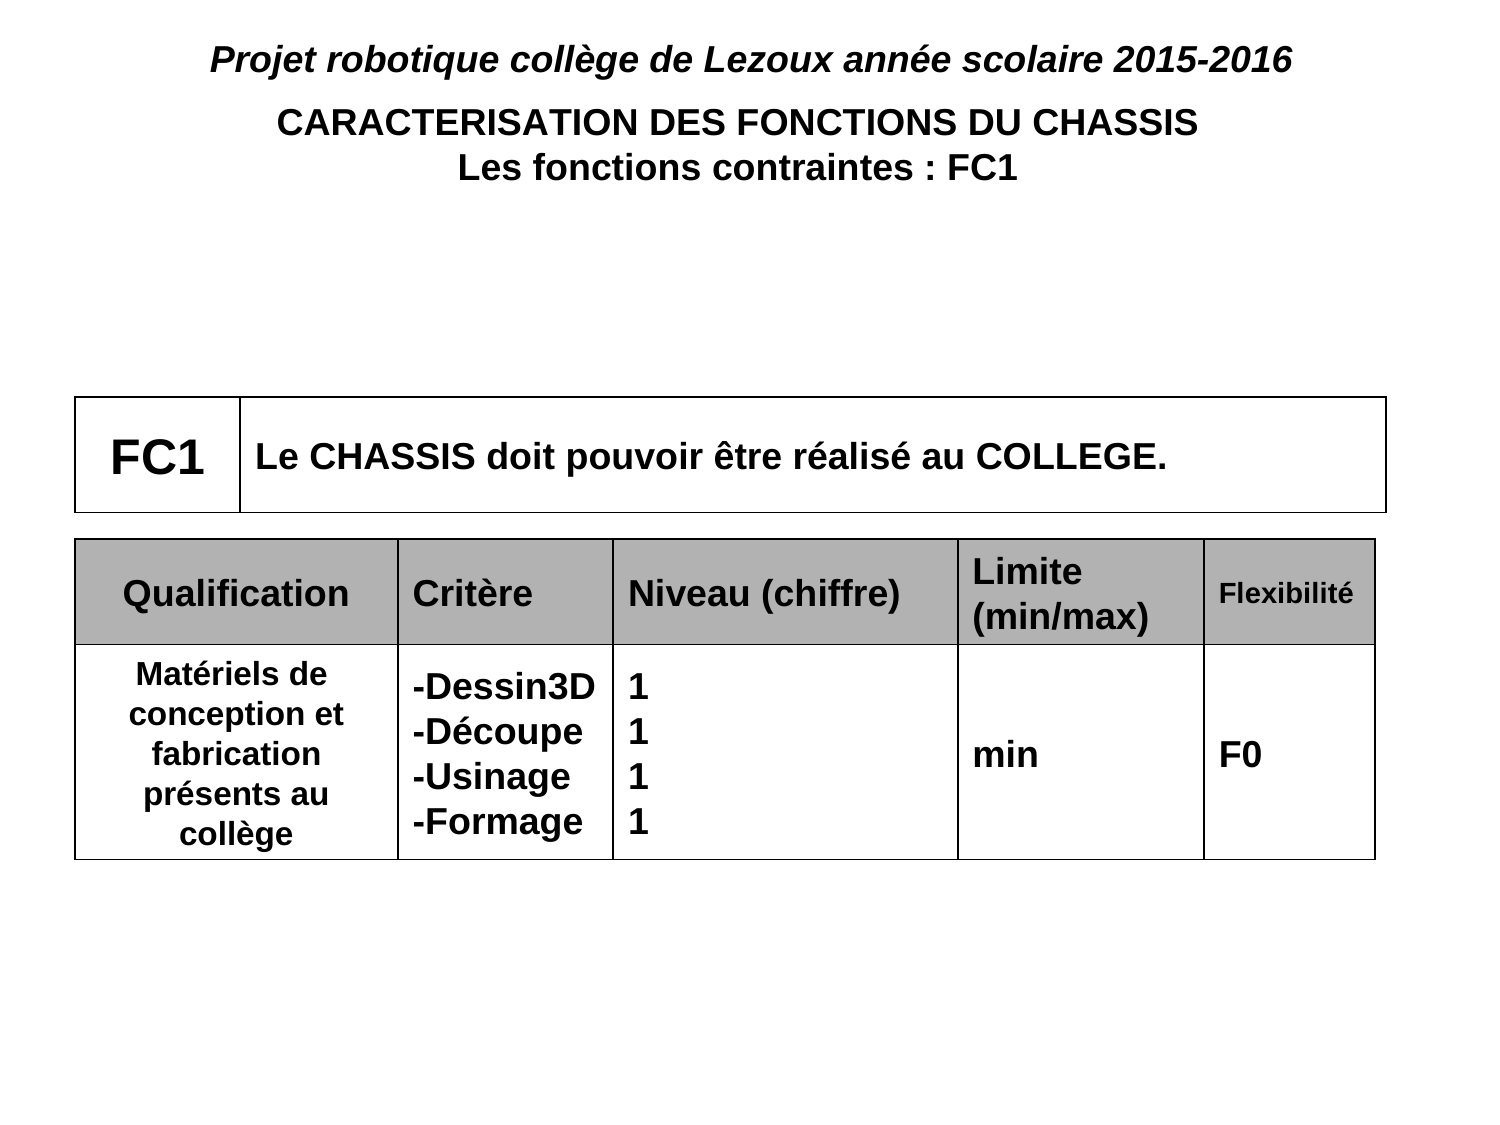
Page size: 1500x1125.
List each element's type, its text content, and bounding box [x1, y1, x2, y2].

table_cell F0 [1205, 645, 1374, 859]
text_box Projet robotique collège de Lezoux année scolaire 2015-2016 [162, 24, 1341, 90]
table_cell 1 1 1 1 [614, 645, 957, 859]
table_header Critère [399, 540, 612, 644]
table_header Le CHASSIS doit pouvoir être réalisé au COLLEGE. [241, 398, 1385, 512]
table_header Limite (min/max) [959, 540, 1203, 644]
table_header Qualification [76, 540, 397, 644]
title CARACTERISATION DES FONCTIONS DU CHASSIS Les fonctions contraintes : FC1 [100, 90, 1376, 197]
table_cell Matériels de conception et fabrication présents au collège [76, 645, 397, 859]
table_cell min [959, 645, 1203, 859]
table_header FC1 [76, 398, 239, 512]
table_header Flexibilité [1205, 540, 1374, 644]
table_cell -Dessin3D -Découpe -Usinage -Formage [399, 645, 612, 859]
table_header Niveau (chiffre) [614, 540, 957, 644]
